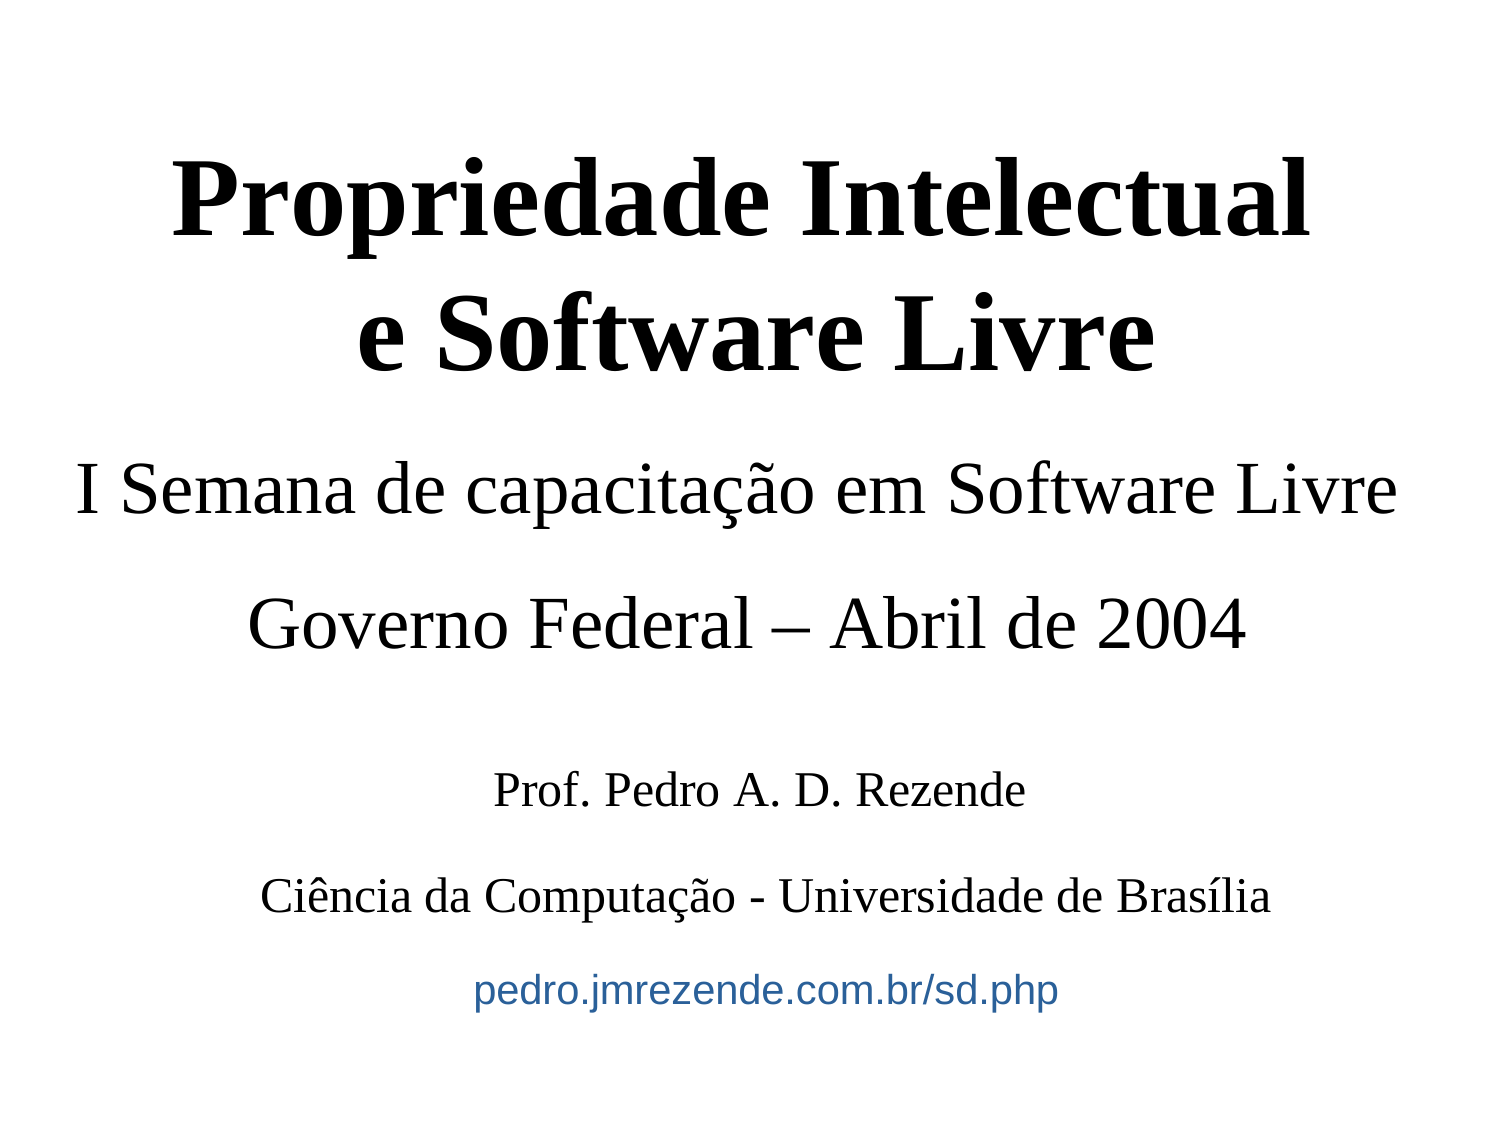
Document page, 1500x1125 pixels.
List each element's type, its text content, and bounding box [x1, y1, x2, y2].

text_box Prof. Pedro A. D. Rezende Ciência da Computação - Universidade de Brasília pedro.jmrezende.com.br/sd.php [96, 715, 1361, 1029]
title Propriedade Intelectual e Software Livre I Semana de capacitação em Software Livre Governo Federal – Abril de 2004 [55, 90, 1459, 700]
